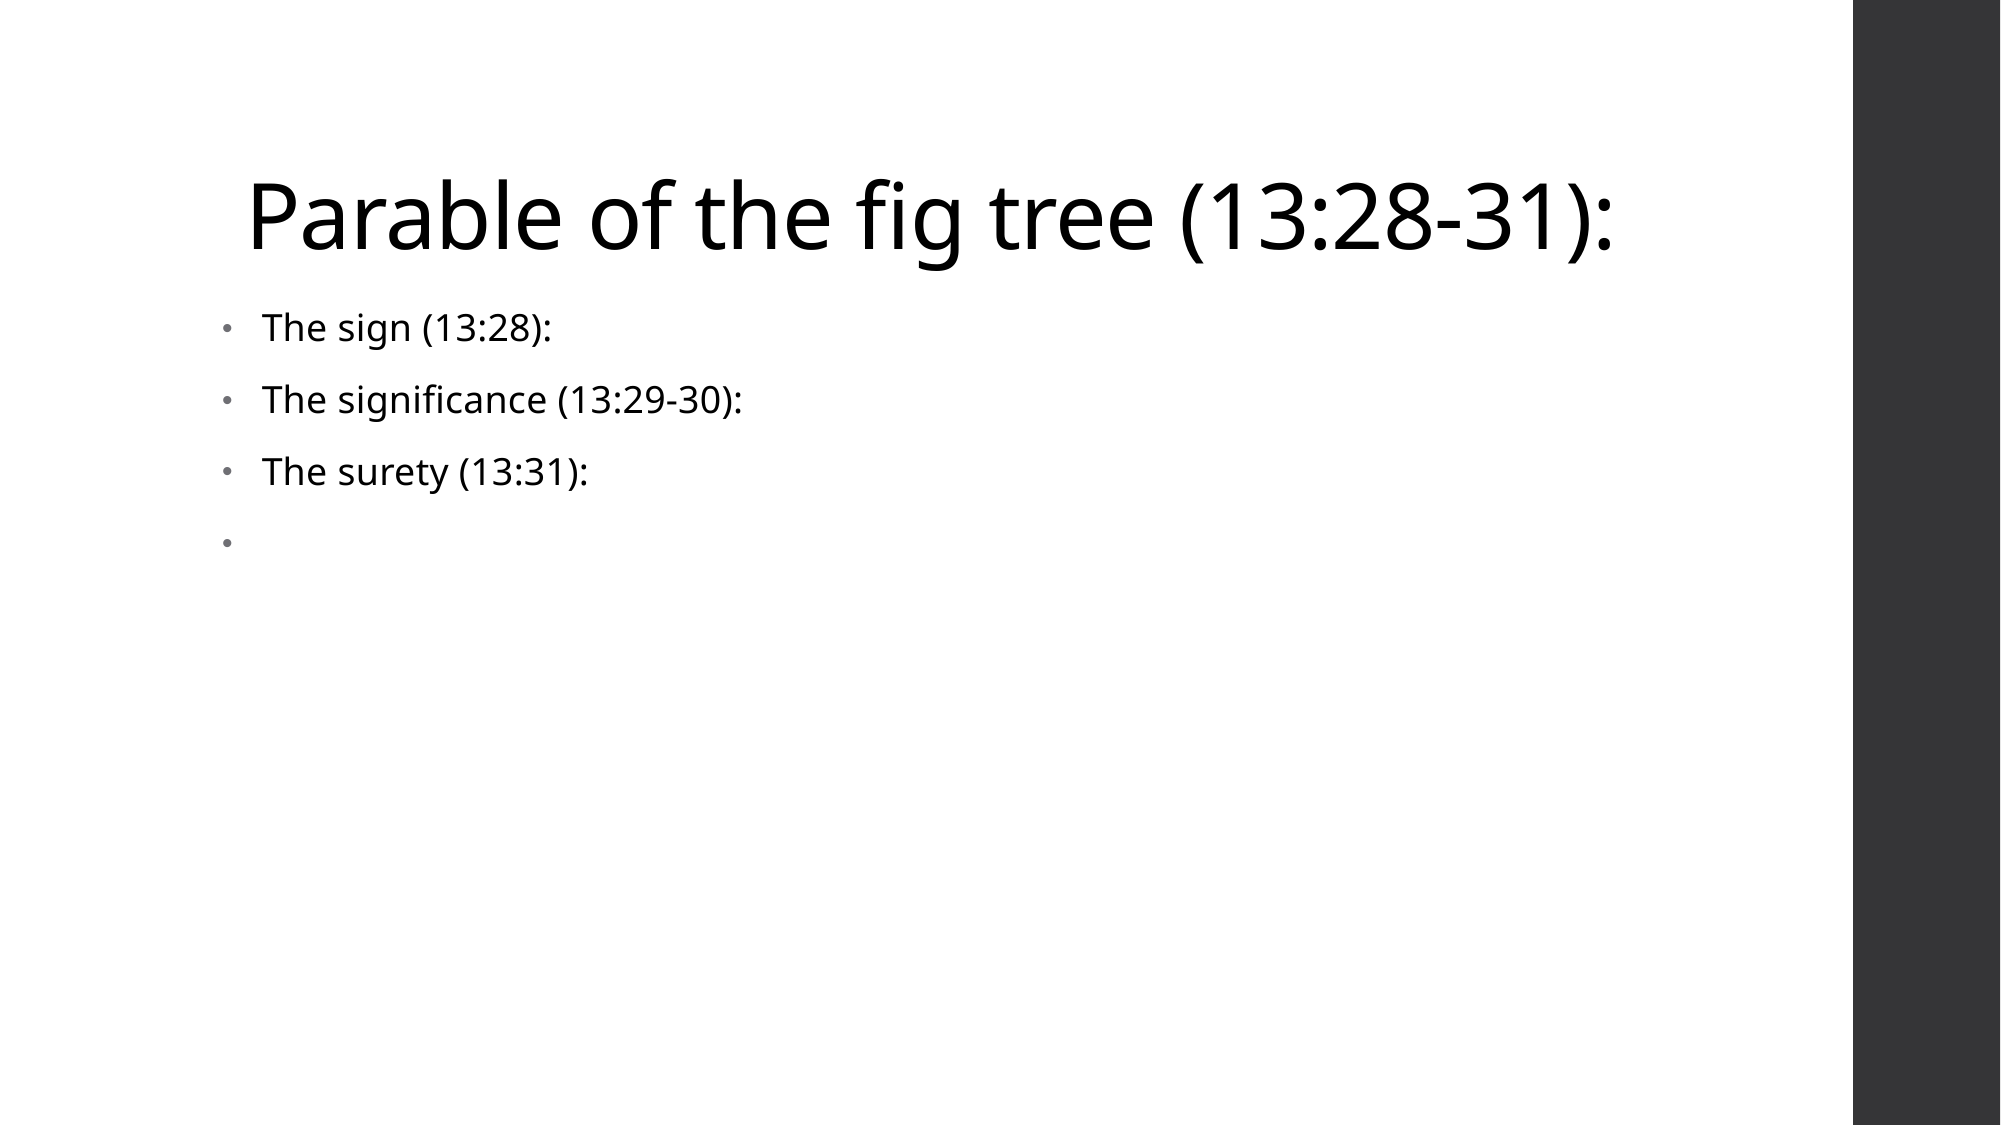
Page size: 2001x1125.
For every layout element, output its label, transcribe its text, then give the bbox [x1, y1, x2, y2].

list The sign (13:28): The significance (13:29-30): The surety (13:31): [206, 299, 1617, 1014]
title Parable of the fig tree (13:28-31): [206, 60, 1797, 278]
